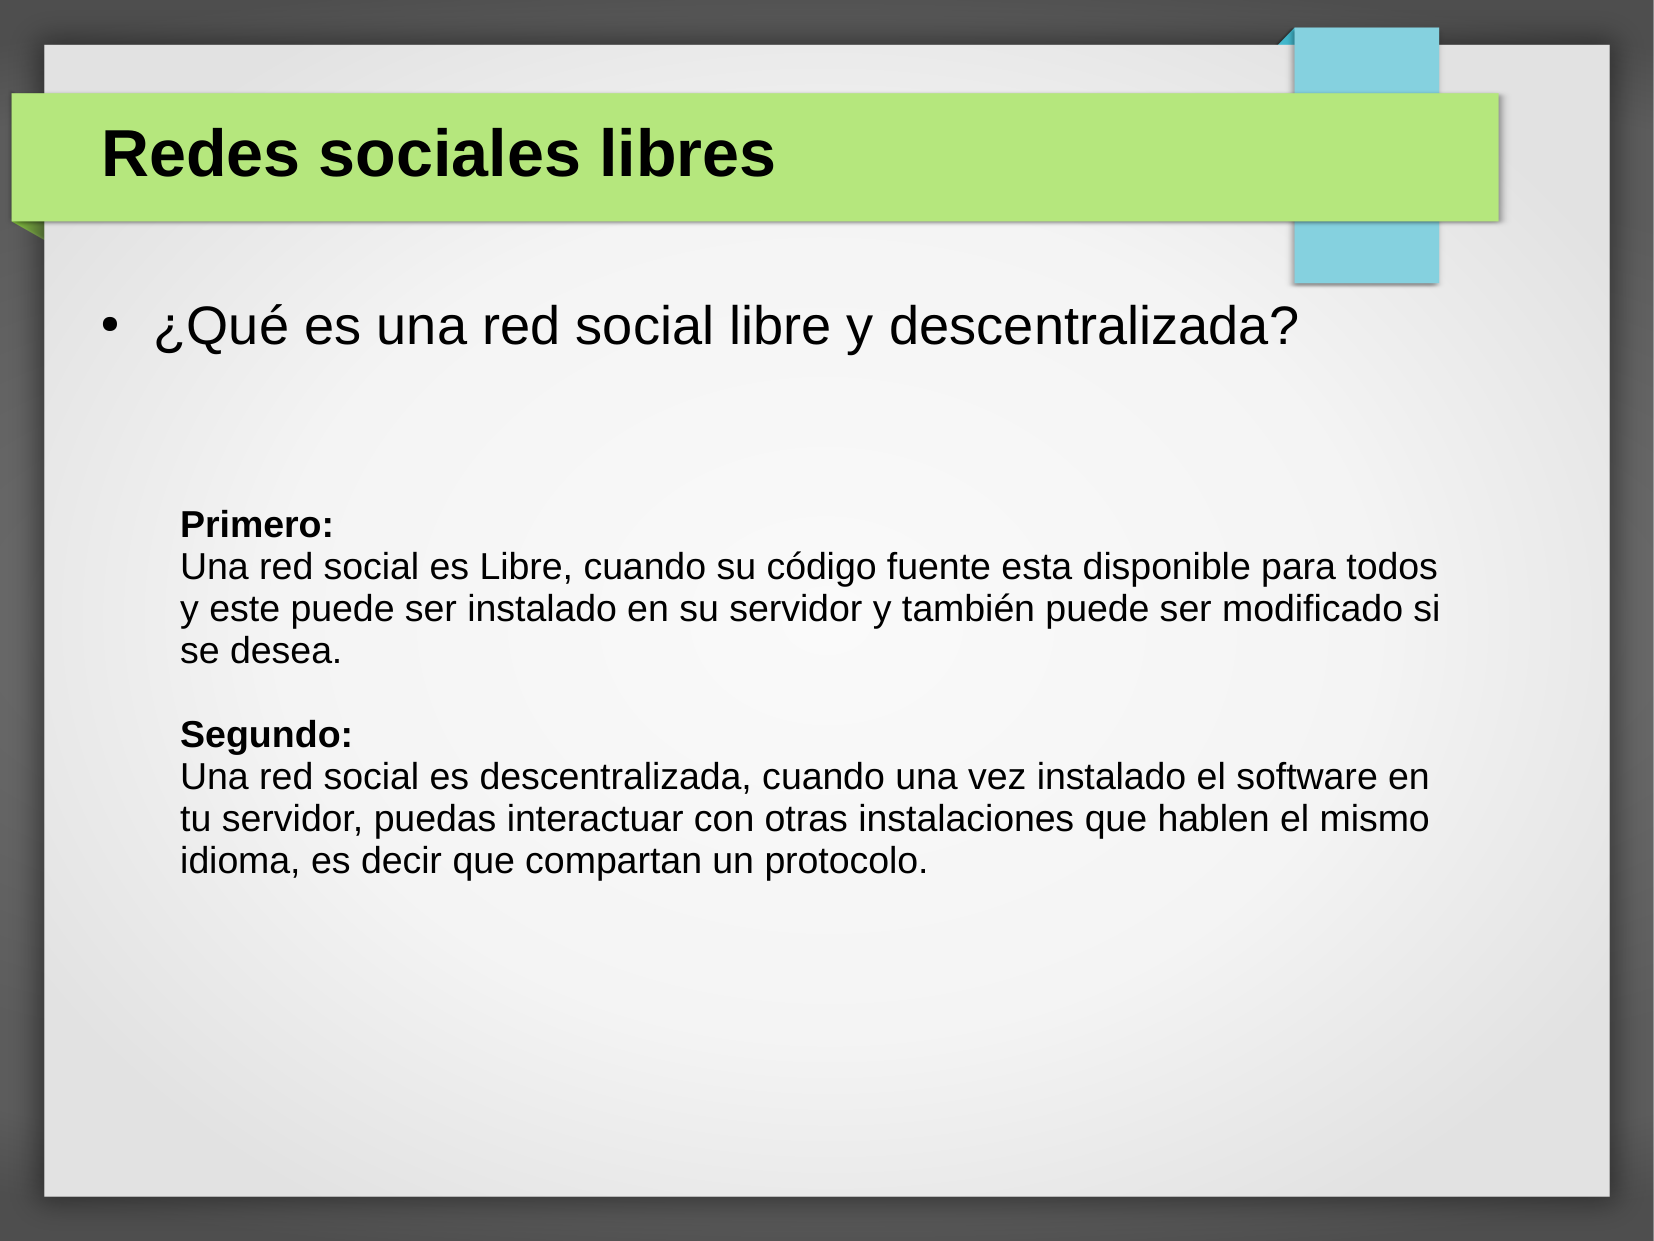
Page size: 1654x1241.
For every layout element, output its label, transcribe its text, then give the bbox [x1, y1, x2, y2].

picture [0, 0, 1654, 1241]
list ¿Qué es una red social libre y descentralizada? [82, 295, 1571, 1015]
text_box Primero: Una red social es Libre, cuando su código fuente esta disponible para todos y este puede ser instalado en su servidor y también puede ser modificado si se desea. Segundo: Una red social es descentralizada, cuando una vez instalado el software en tu servidor, puedas interactuar con otras instalaciones que hablen el mismo idioma, es decir que compartan un protocolo. [165, 496, 1477, 1015]
title Redes sociales libres [82, 94, 1264, 213]
